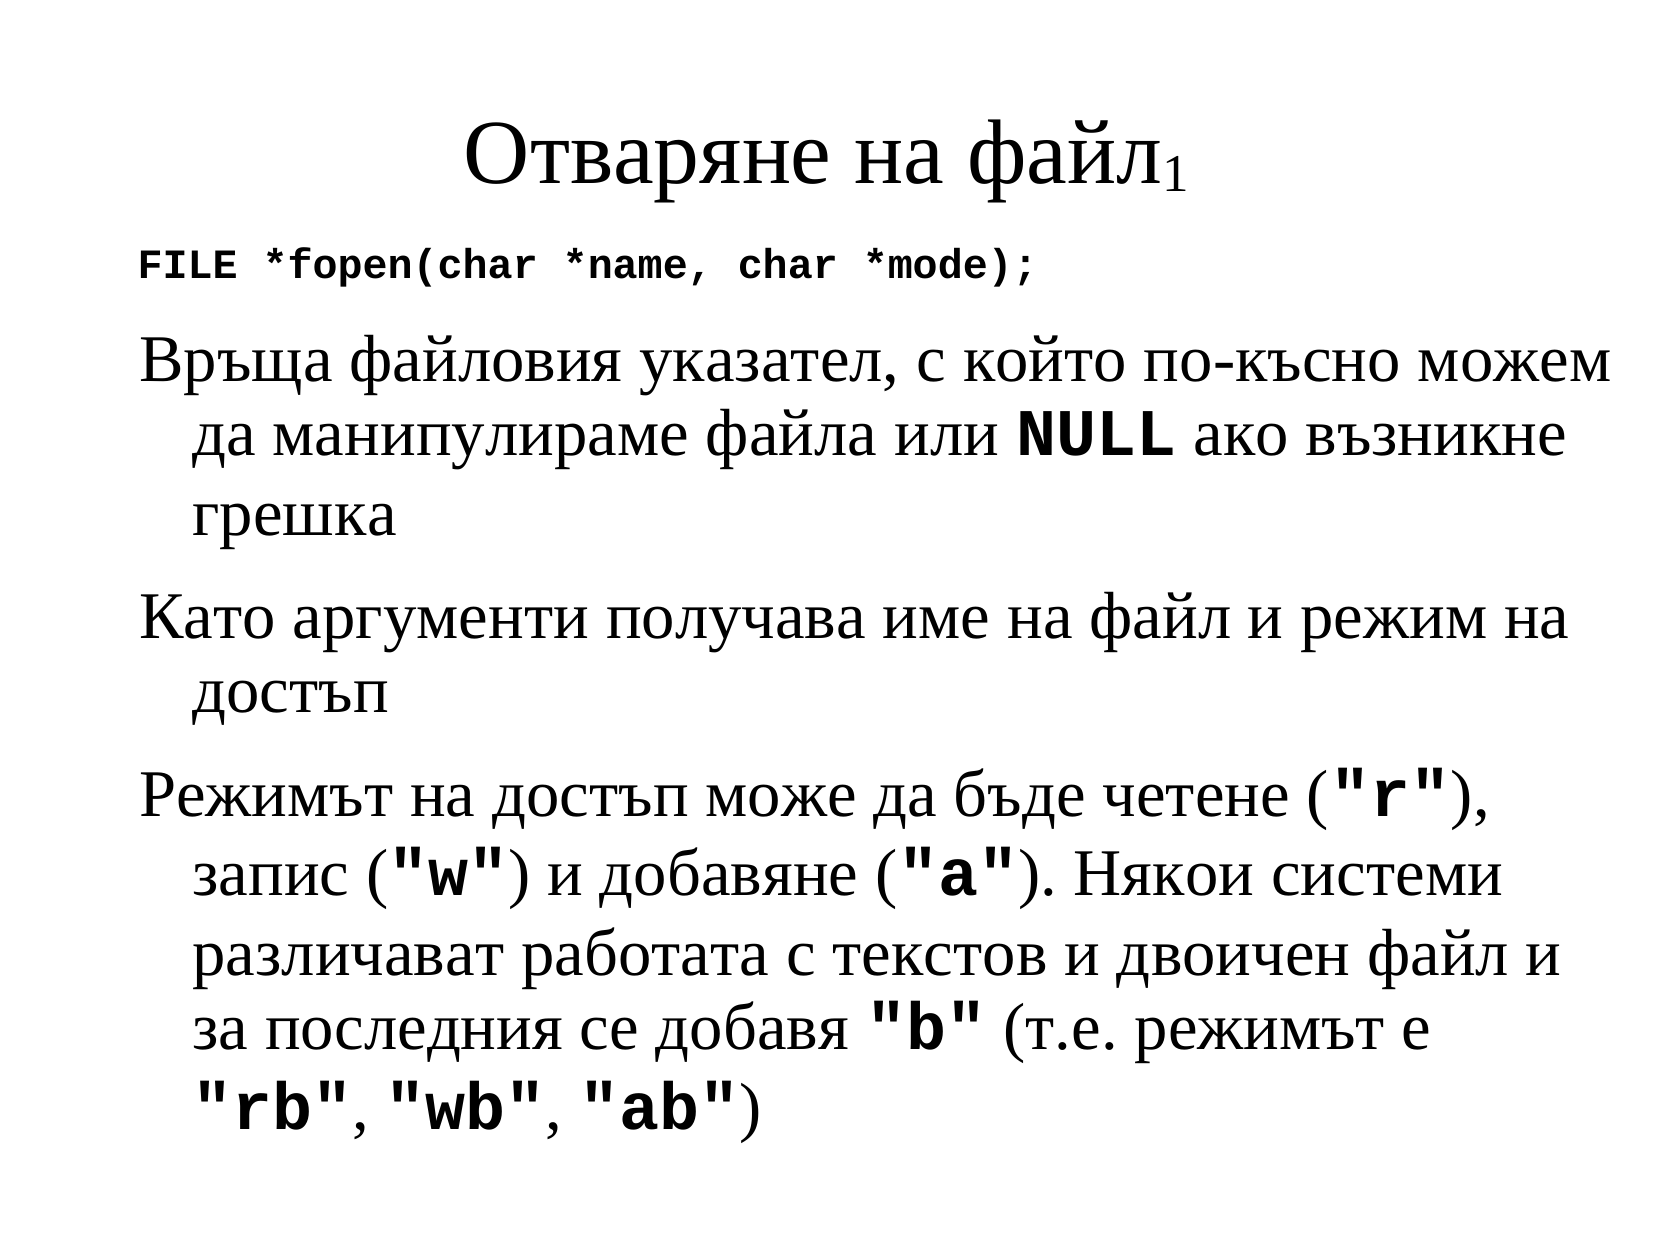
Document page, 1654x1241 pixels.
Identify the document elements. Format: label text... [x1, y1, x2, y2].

text_box FILE *fopen(char *name, char *mode); [122, 236, 1335, 299]
list Връща файловия указател, с който по-късно можем да манипулираме файла или NULL ако възникне грешка Като аргументи получава име на файл и режим на достъп Режимът на достъп може да бъде четене ("r"), запис ("w") и добавяне ("a"). Някои системи различават работата с текстов и двоичен файл и за последния се добавя "b" (т.е. режимът е "rb", "wb", "ab") [121, 322, 1621, 1216]
title Отваряне на файл1 [82, 49, 1571, 257]
